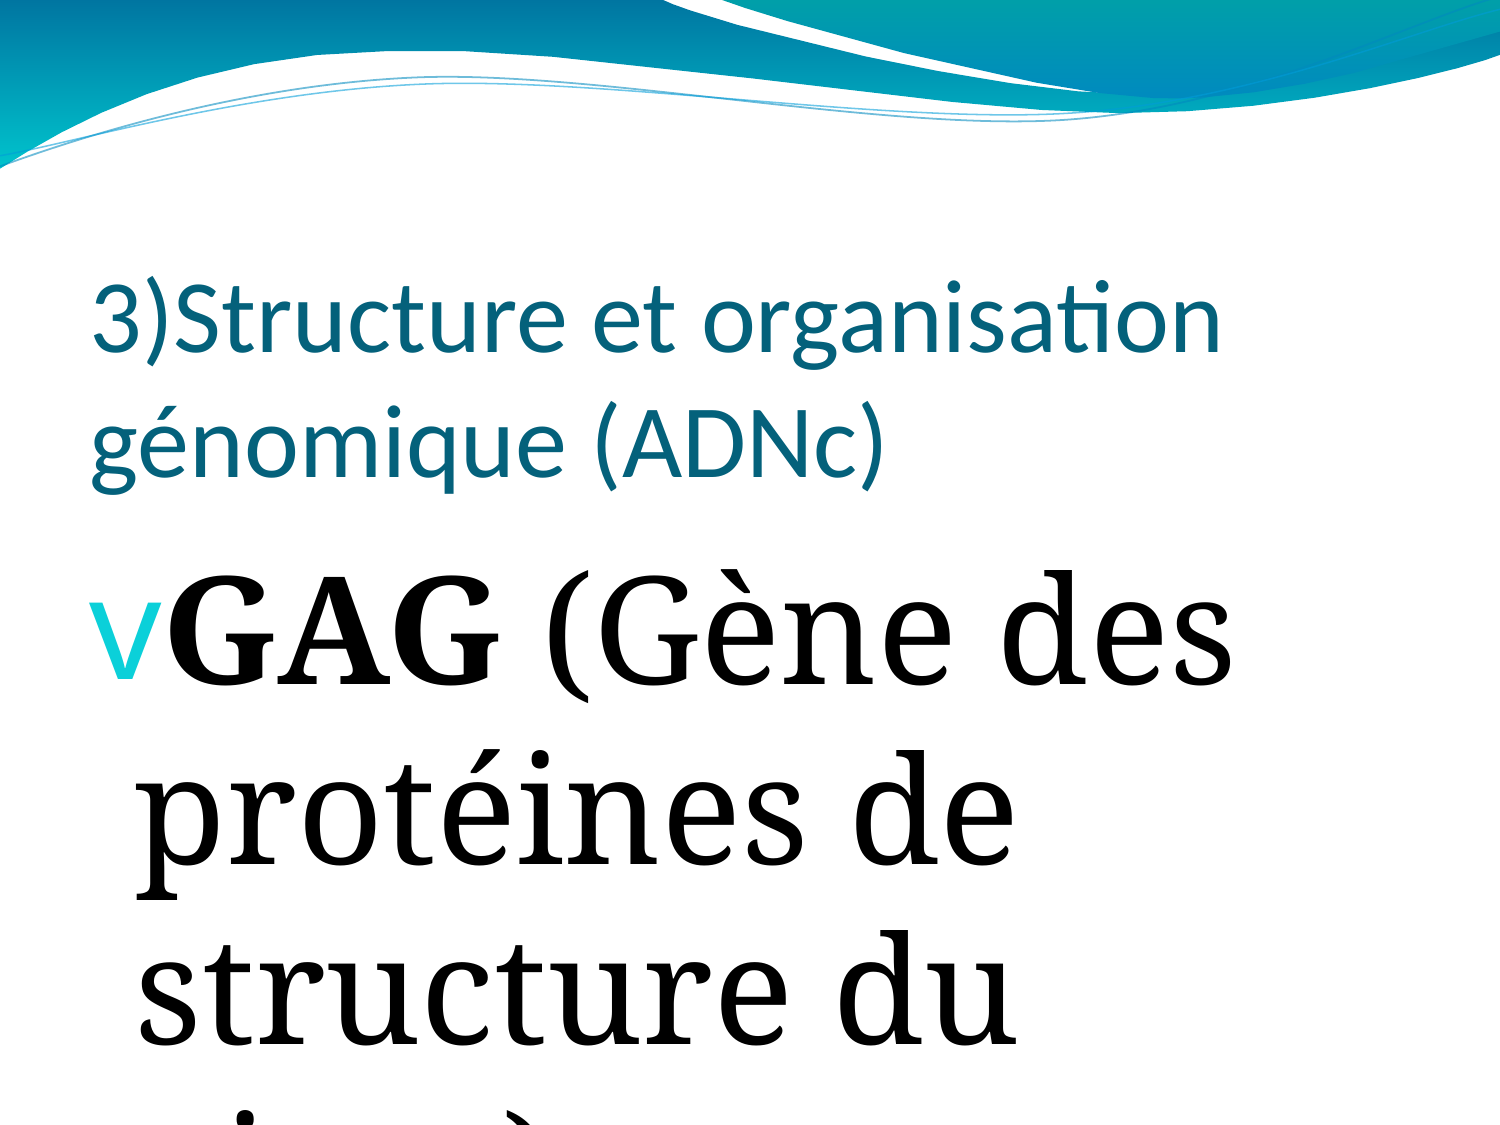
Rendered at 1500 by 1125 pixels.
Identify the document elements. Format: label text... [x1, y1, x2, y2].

list GAG (Gène des protéines de structure du virus) : Capside (cœur viral) Matrice Nucléocapside( associé au génome ARN) POL (Gène qui code pour les enzymes viraux) : Reverse transcriptase Intégrase Protéase ENV (Gène pour les protéines de l’enveloppe): SU (Surface) TM ( transmembranaire, rôle dans l’entrée du virus dans la cellule cible) [75, 317, 1425, 1038]
title 3)Structure et organisation génomique (ADNc) [75, 115, 1425, 303]
